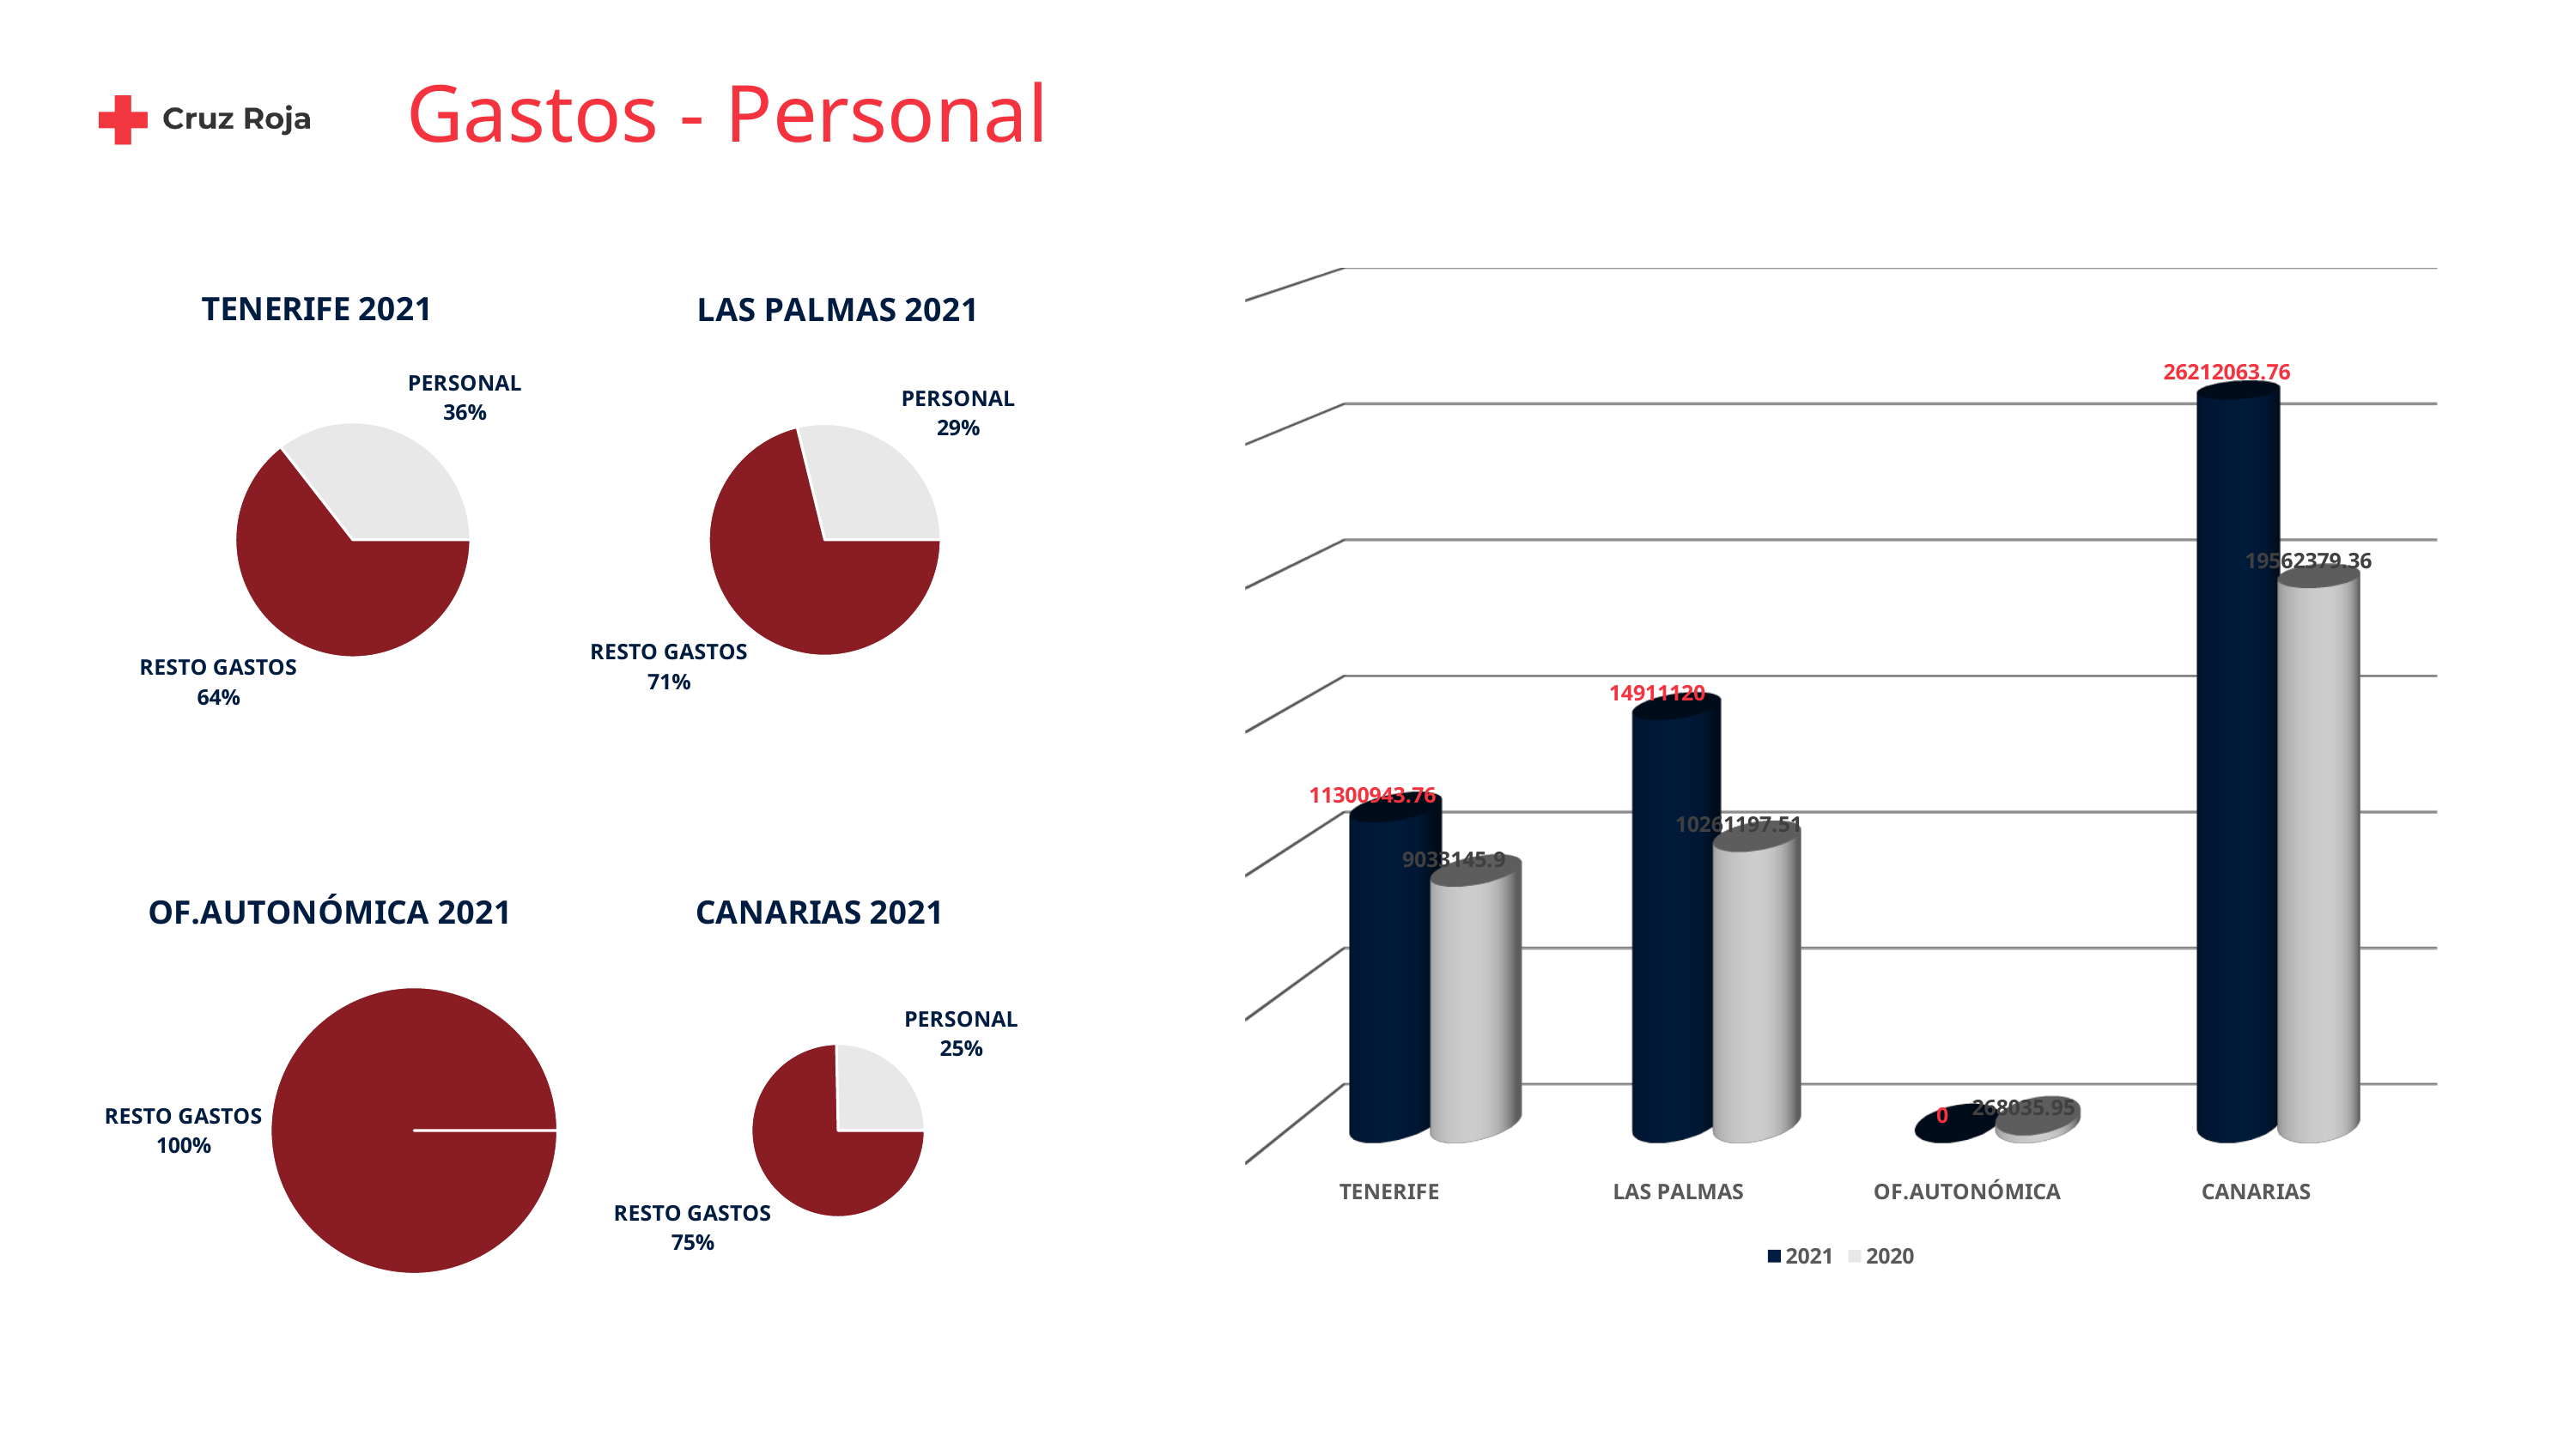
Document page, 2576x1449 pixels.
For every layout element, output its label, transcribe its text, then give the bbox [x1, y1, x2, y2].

chart [1215, 247, 2467, 1276]
chart [94, 878, 568, 1304]
chart [601, 878, 1031, 1304]
chart [94, 276, 1039, 724]
text_box Gastos - Personal [393, 75, 2501, 165]
